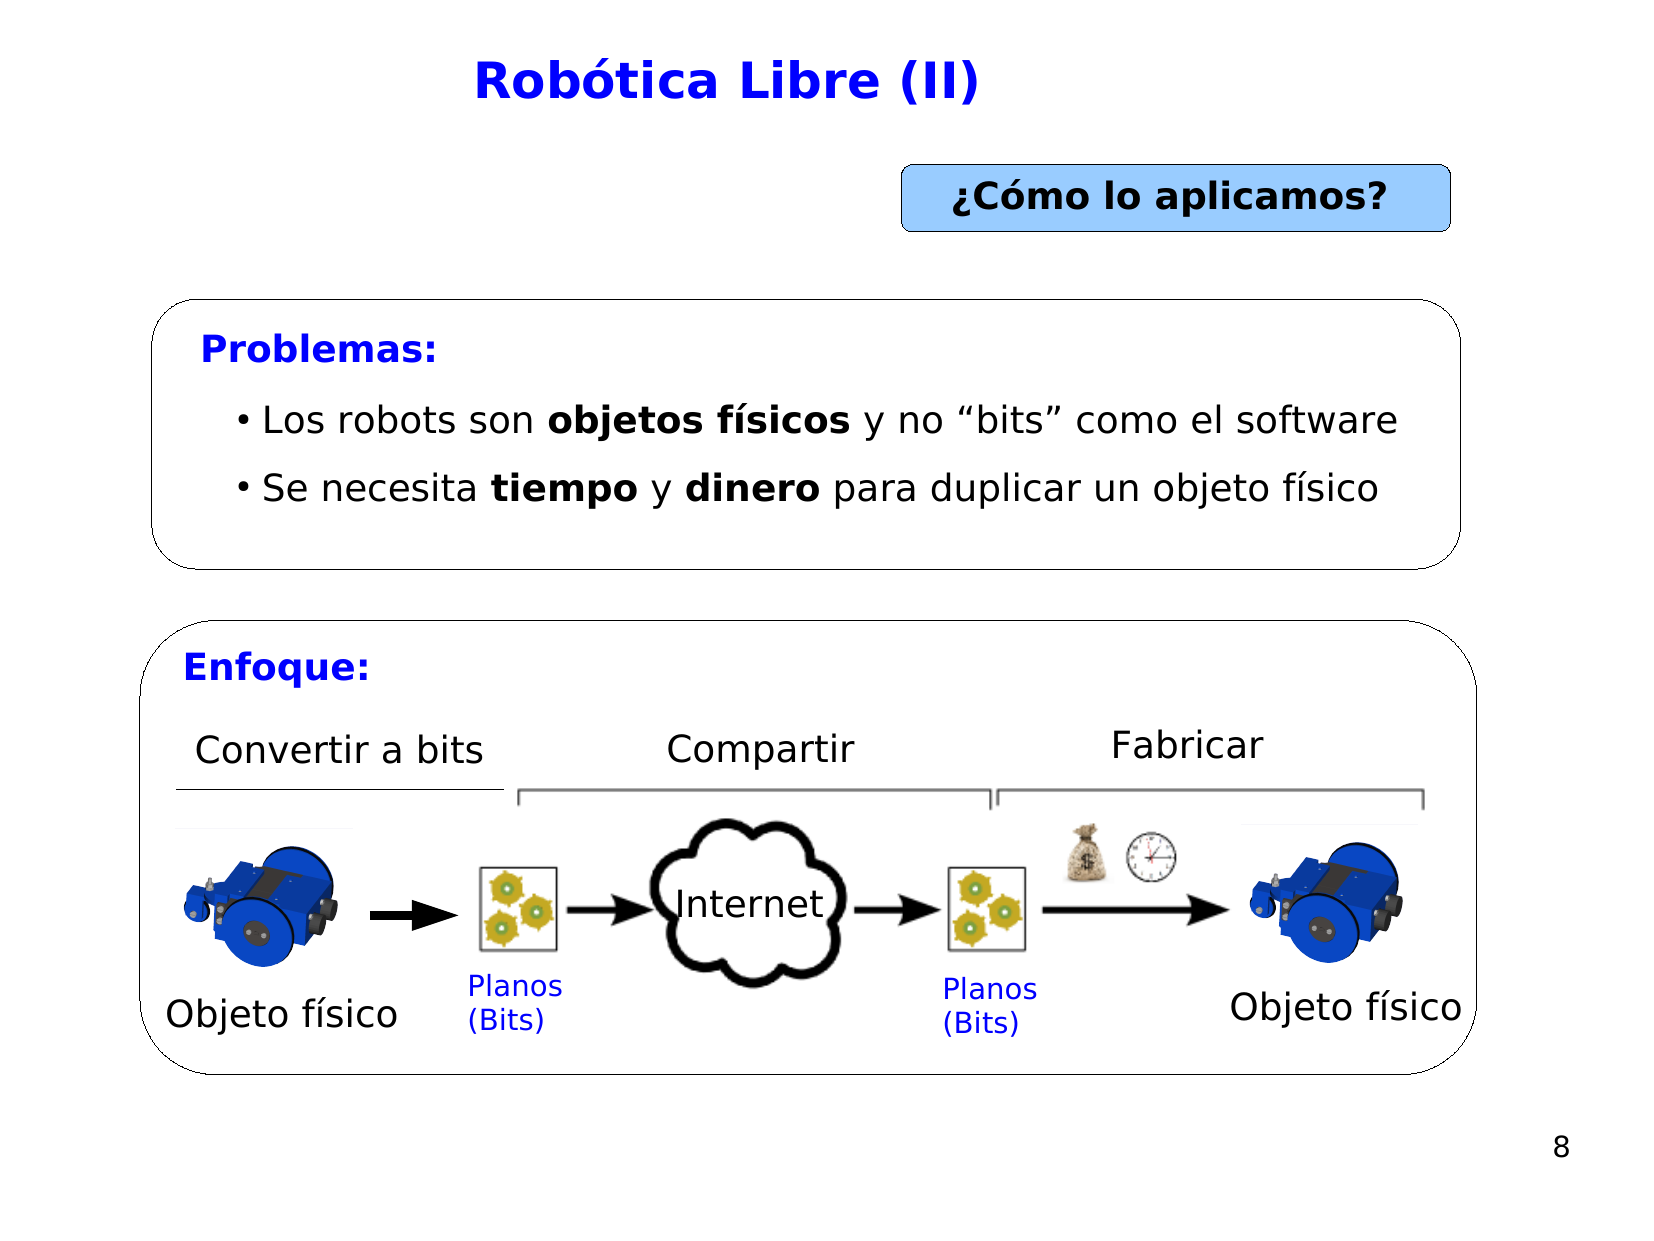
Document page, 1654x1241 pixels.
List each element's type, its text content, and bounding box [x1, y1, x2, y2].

text_box [1238, 826, 1418, 987]
text_box [901, 164, 1451, 232]
text_box Fabricar [1095, 716, 1279, 775]
text_box Internet [659, 875, 839, 934]
text_box Planos (Bits) [927, 964, 1053, 1049]
text_box Objeto físico [1214, 978, 1479, 1037]
text_box Compartir [651, 720, 870, 779]
text_box Objeto físico [150, 985, 414, 1045]
text_box Planos (Bits) [452, 961, 579, 1045]
text_box Convertir a bits [179, 721, 500, 781]
picture [175, 828, 353, 978]
text_box Robótica Libre (II) [458, 44, 1061, 118]
picture [421, 777, 1450, 996]
text_box ¿Cómo lo aplicamos? [922, 167, 1416, 226]
text_box Los robots son objetos físicos y no “bits” como el software Se necesita tiempo y dinero para duplicar un objeto físico [222, 391, 1458, 522]
text_box Enfoque: [167, 638, 386, 697]
text_box Problemas: [185, 320, 454, 379]
